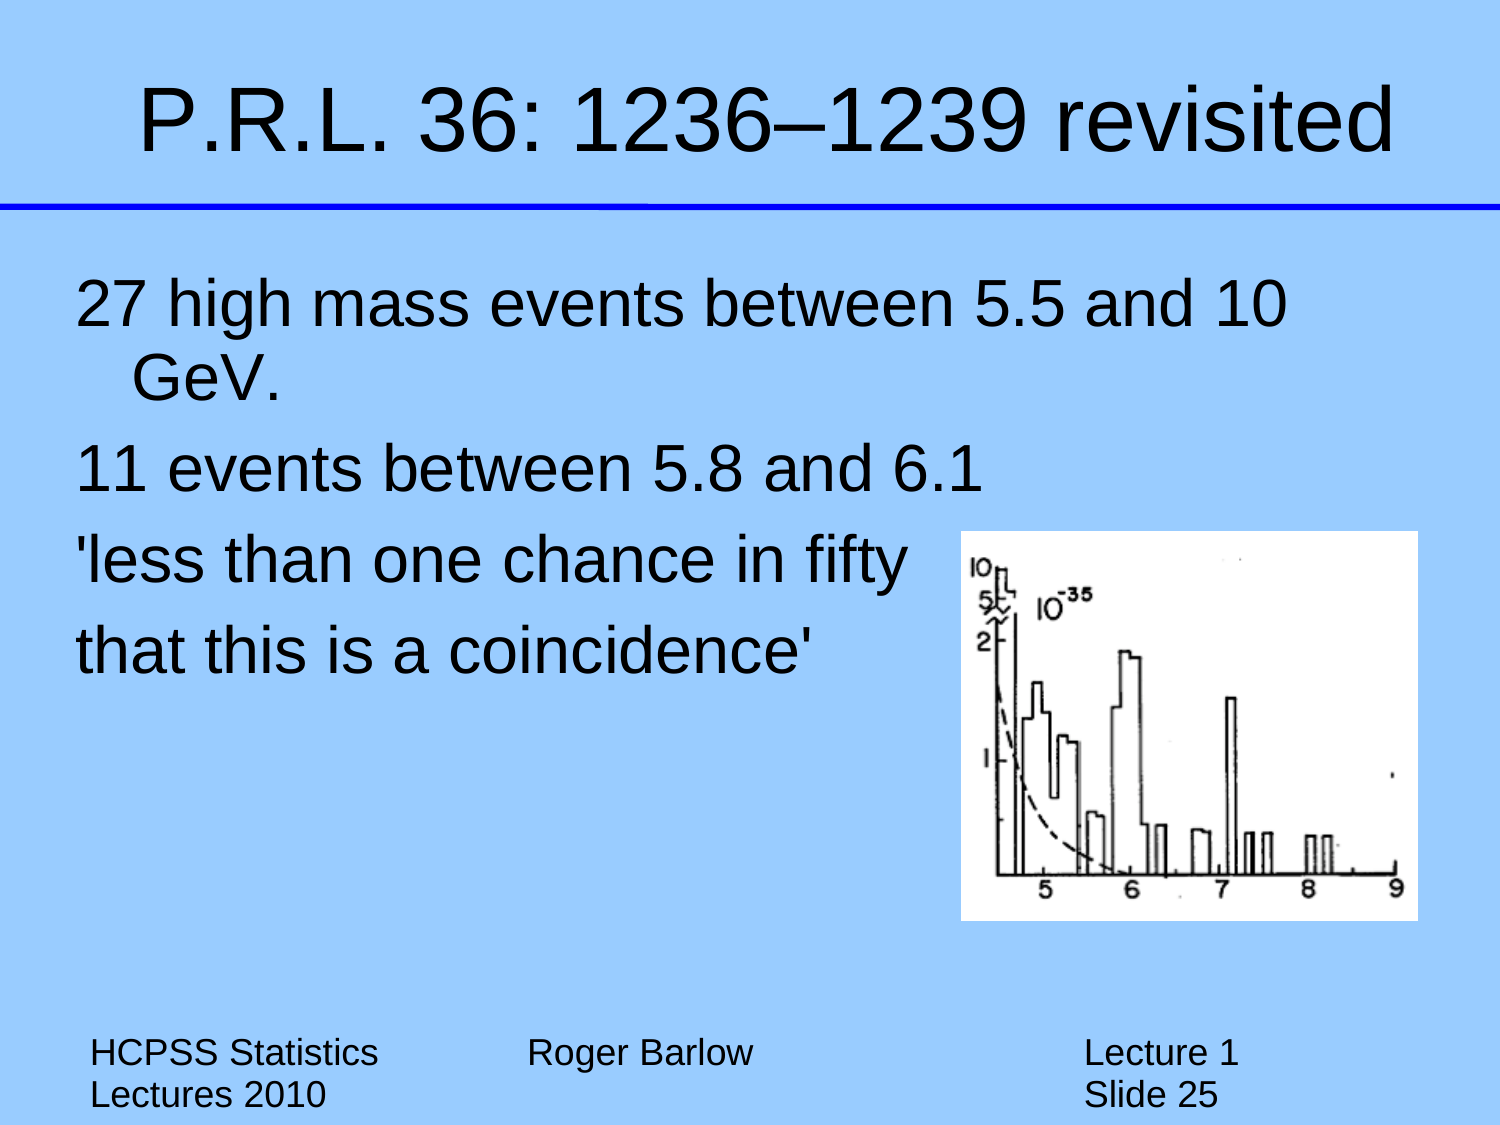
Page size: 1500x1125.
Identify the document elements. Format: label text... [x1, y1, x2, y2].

list 27 high mass events between 5.5 and 10 GeV. 11 events between 5.8 and 6.1 'less than one chance in fifty that this is a coincidence' [75, 262, 1426, 991]
picture [961, 531, 1418, 921]
title P.R.L. 36: 1236–1239 revisited [118, 63, 1418, 173]
